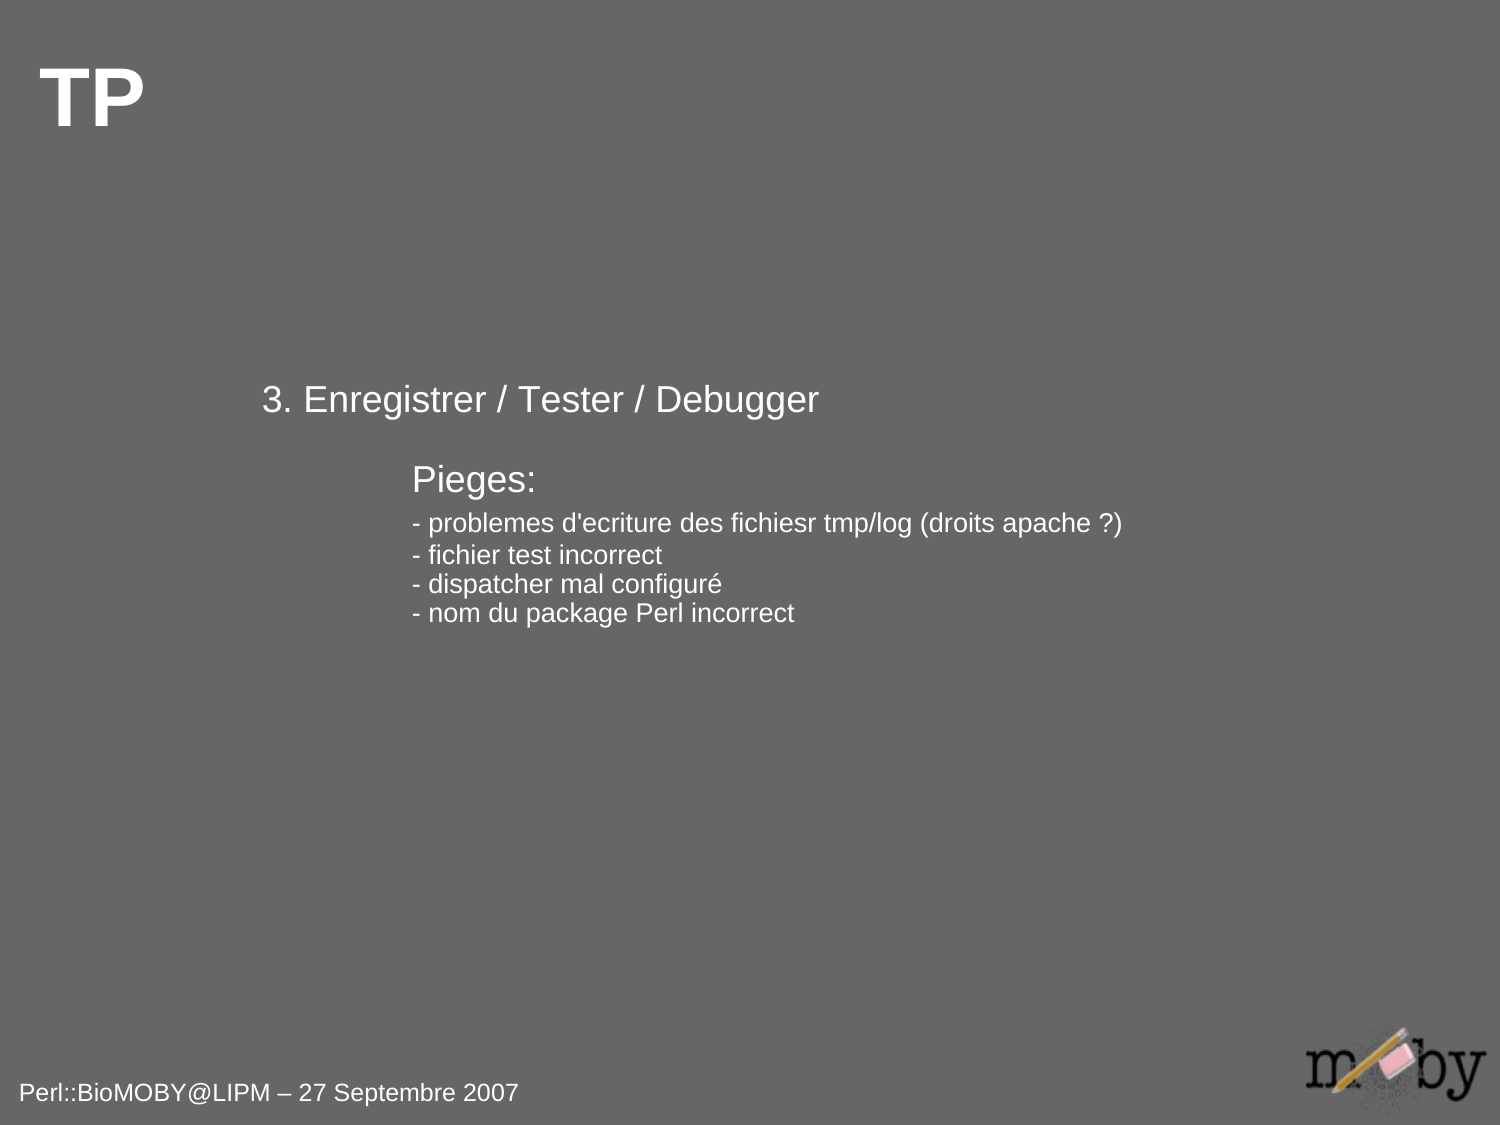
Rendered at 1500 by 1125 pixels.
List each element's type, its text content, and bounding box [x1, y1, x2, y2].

picture [1306, 1024, 1487, 1117]
text_box 3. Enregistrer / Tester / Debugger Pieges: - problemes d'ecriture des fichiesr tmp/log (droits apache ?) - fichier test incorrect - dispatcher mal configuré - nom du package Perl incorrect [261, 379, 1286, 387]
